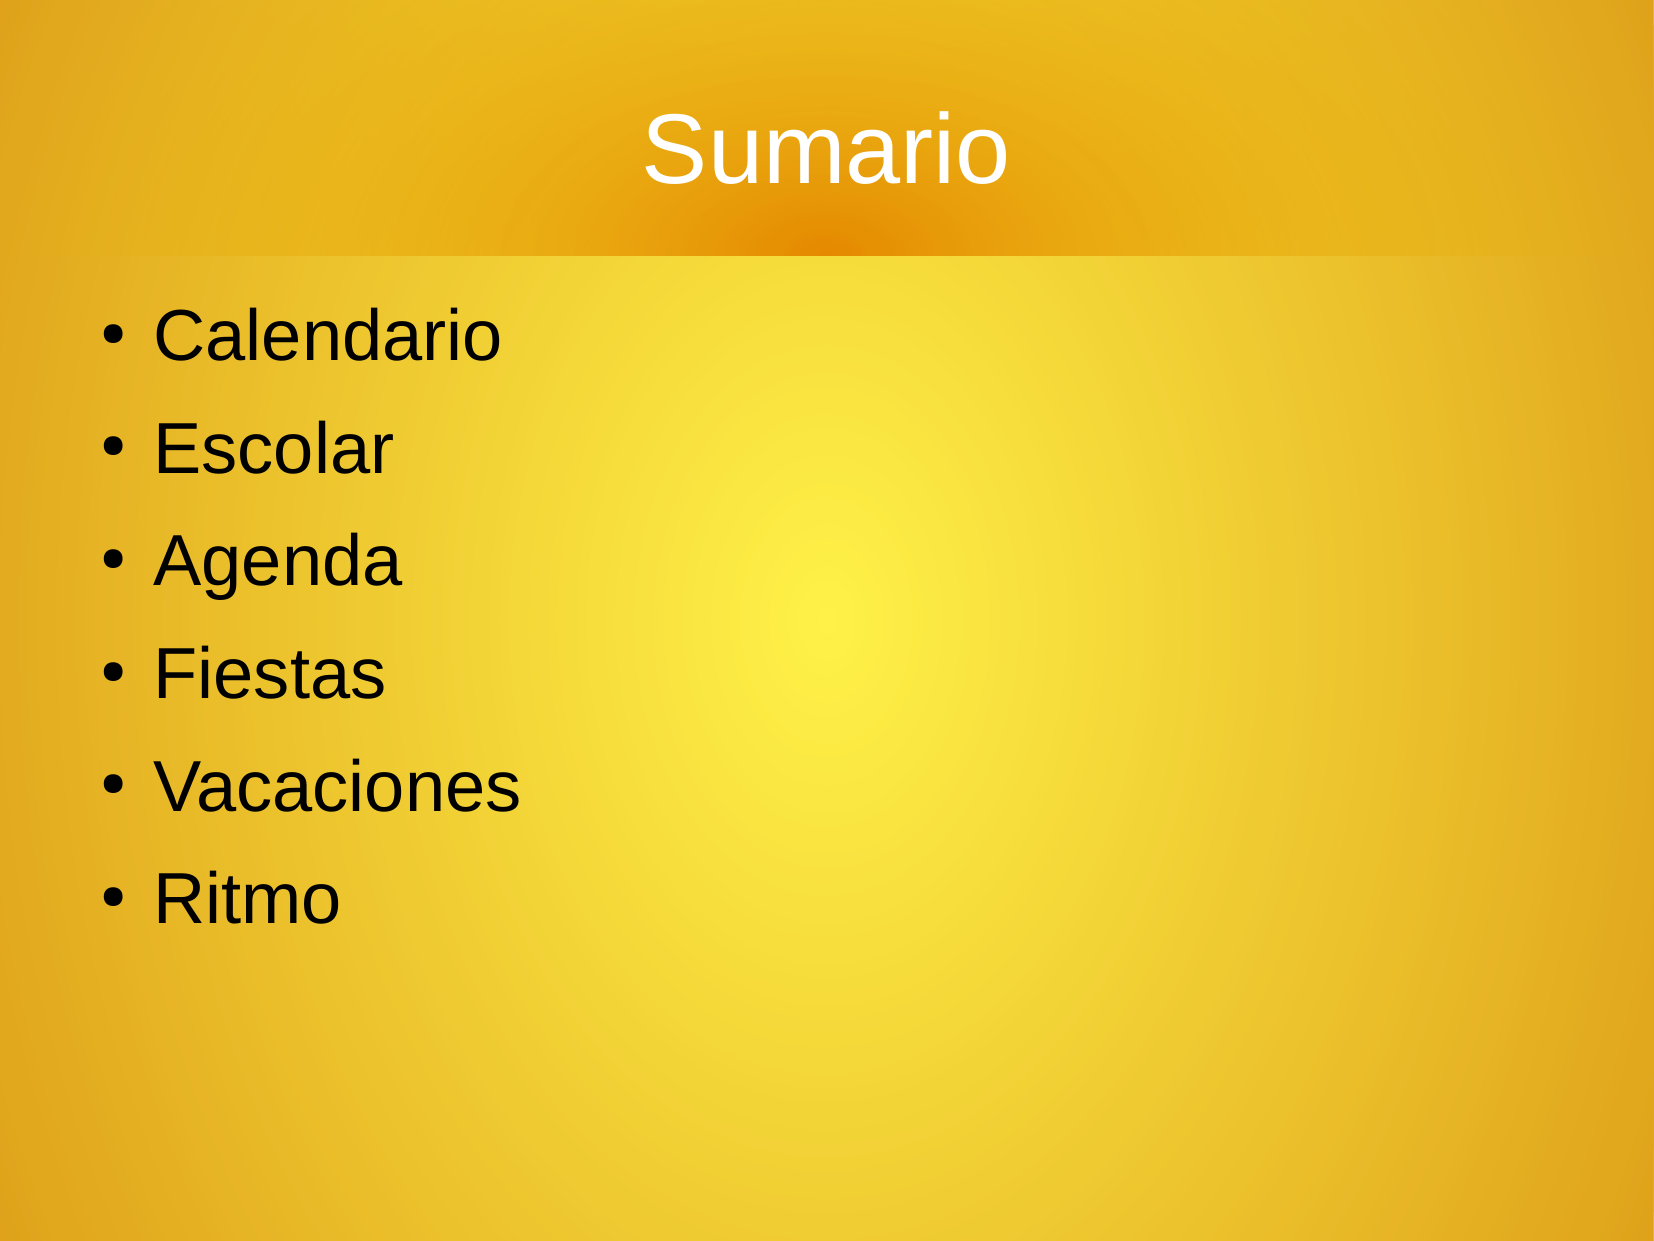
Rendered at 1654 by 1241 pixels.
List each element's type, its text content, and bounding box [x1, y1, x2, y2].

title Sumario [82, 47, 1571, 252]
list Calendario Escolar Agenda Fiestas Vacaciones Ritmo [82, 295, 1571, 1015]
